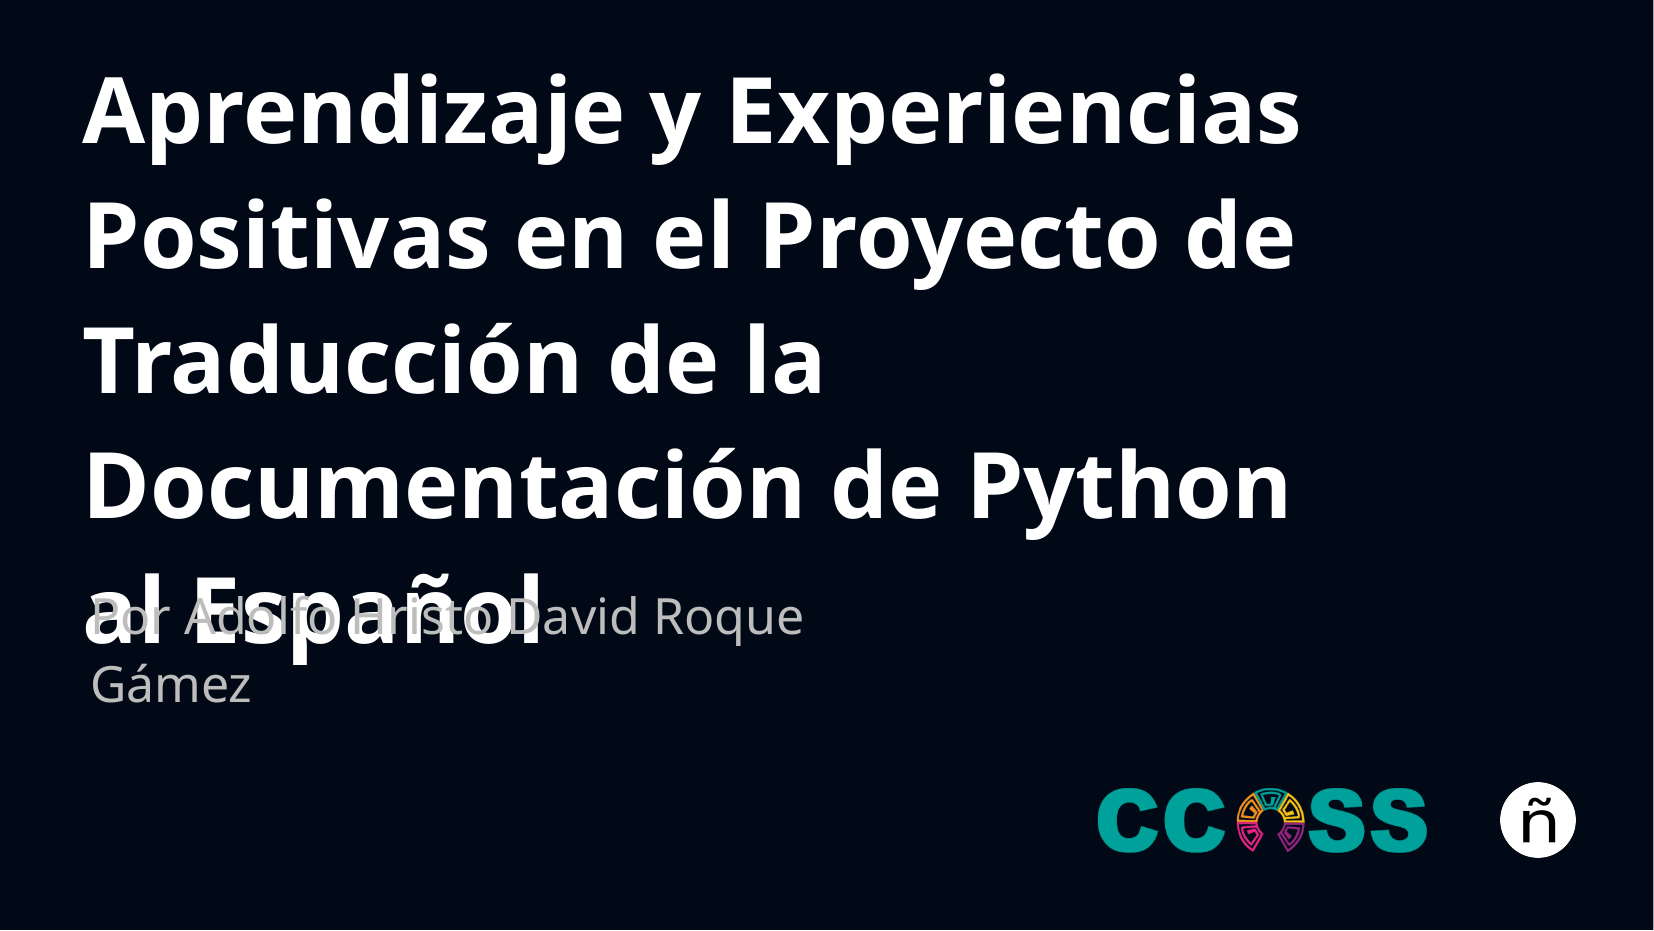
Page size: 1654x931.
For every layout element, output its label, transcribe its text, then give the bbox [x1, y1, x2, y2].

picture [1500, 782, 1576, 858]
picture [1090, 779, 1436, 861]
subtitle Por Adolfo Hristo David Roque Gámez [90, 619, 946, 679]
title Aprendizaje y Experiencias Positivas en el Proyecto de Traducción de la Documentación de Python al Español [82, 143, 1571, 574]
